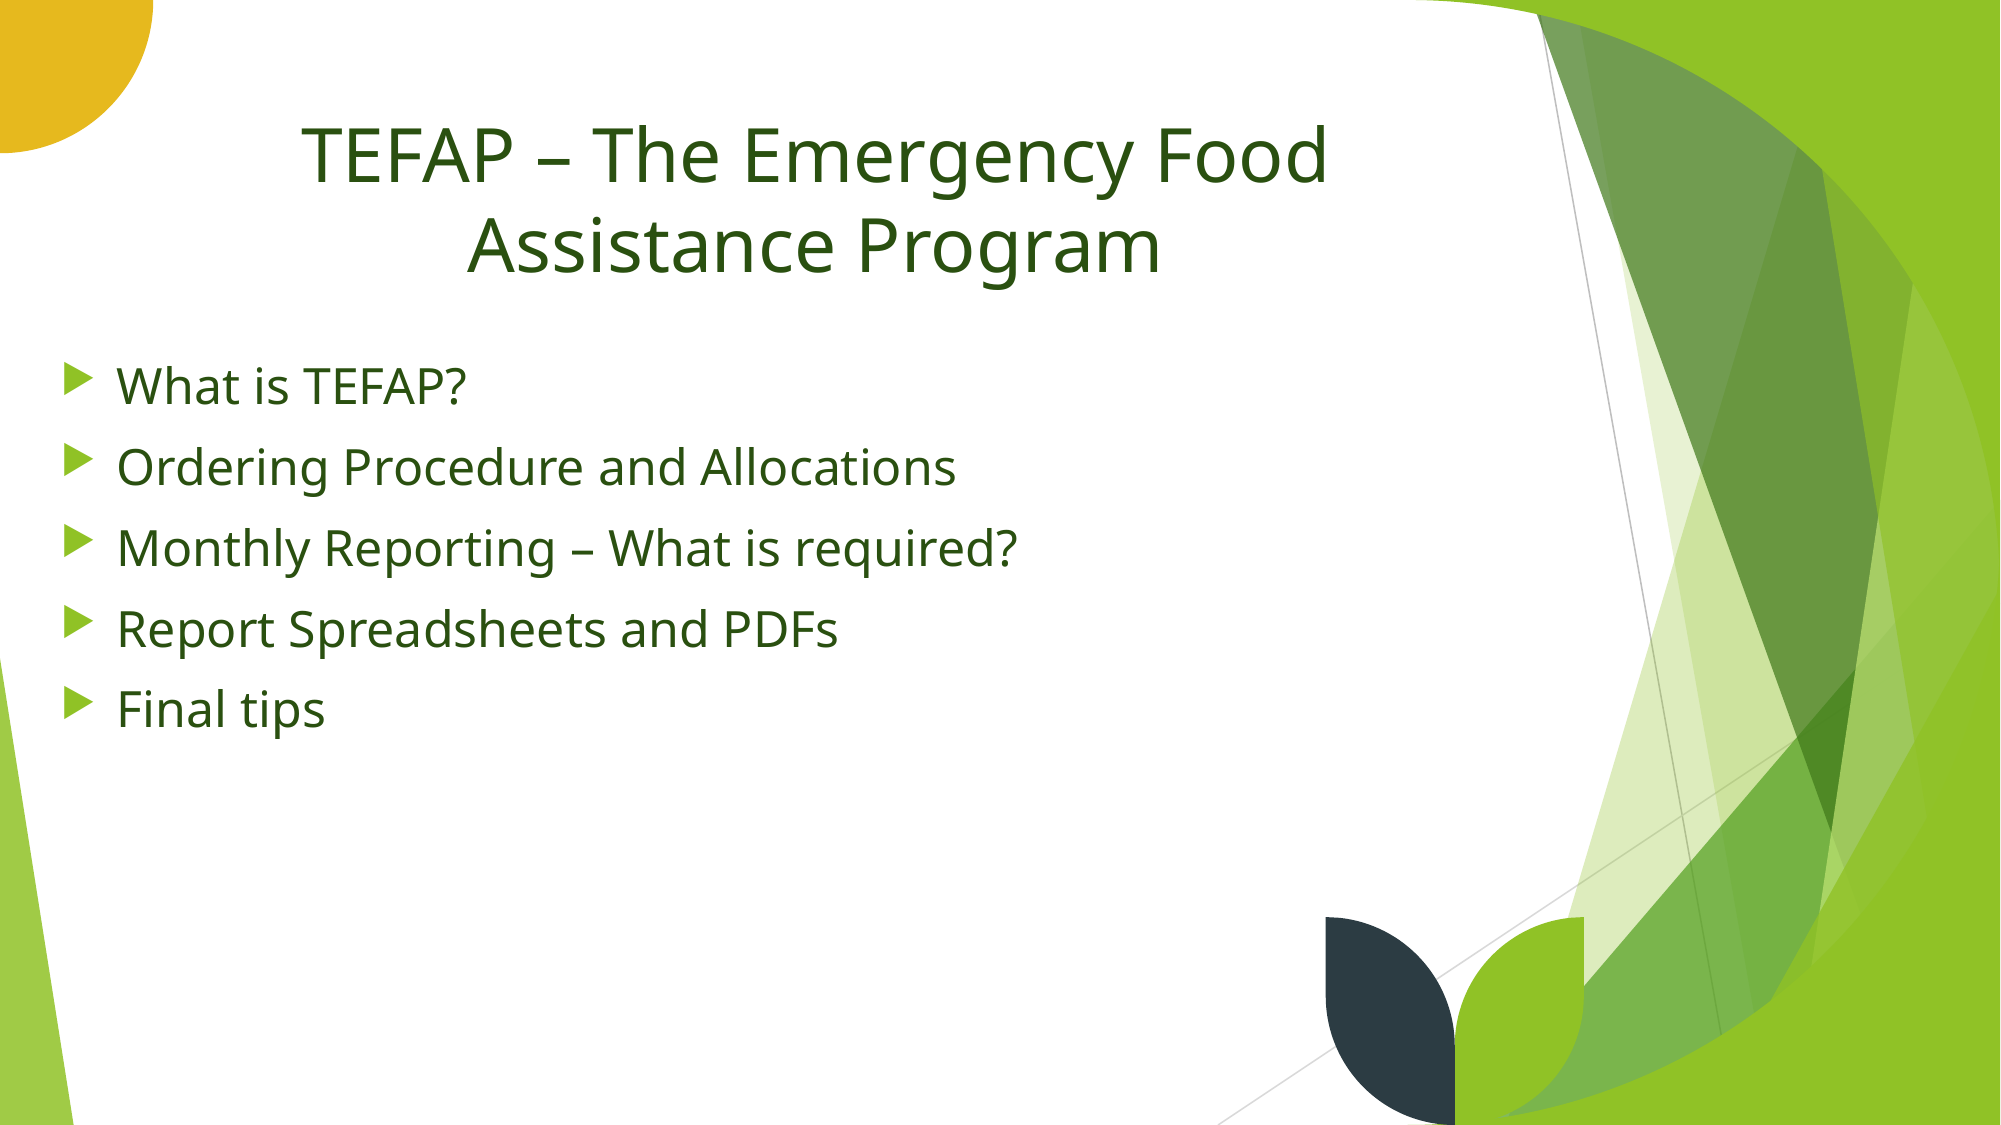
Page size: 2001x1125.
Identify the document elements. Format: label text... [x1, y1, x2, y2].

title TEFAP – The Emergency Food Assistance Program [111, 99, 1522, 317]
list What is TEFAP? Ordering Procedure and Allocations Monthly Reporting – What is required? Report Spreadsheets and PDFs Final tips [45, 346, 1490, 899]
